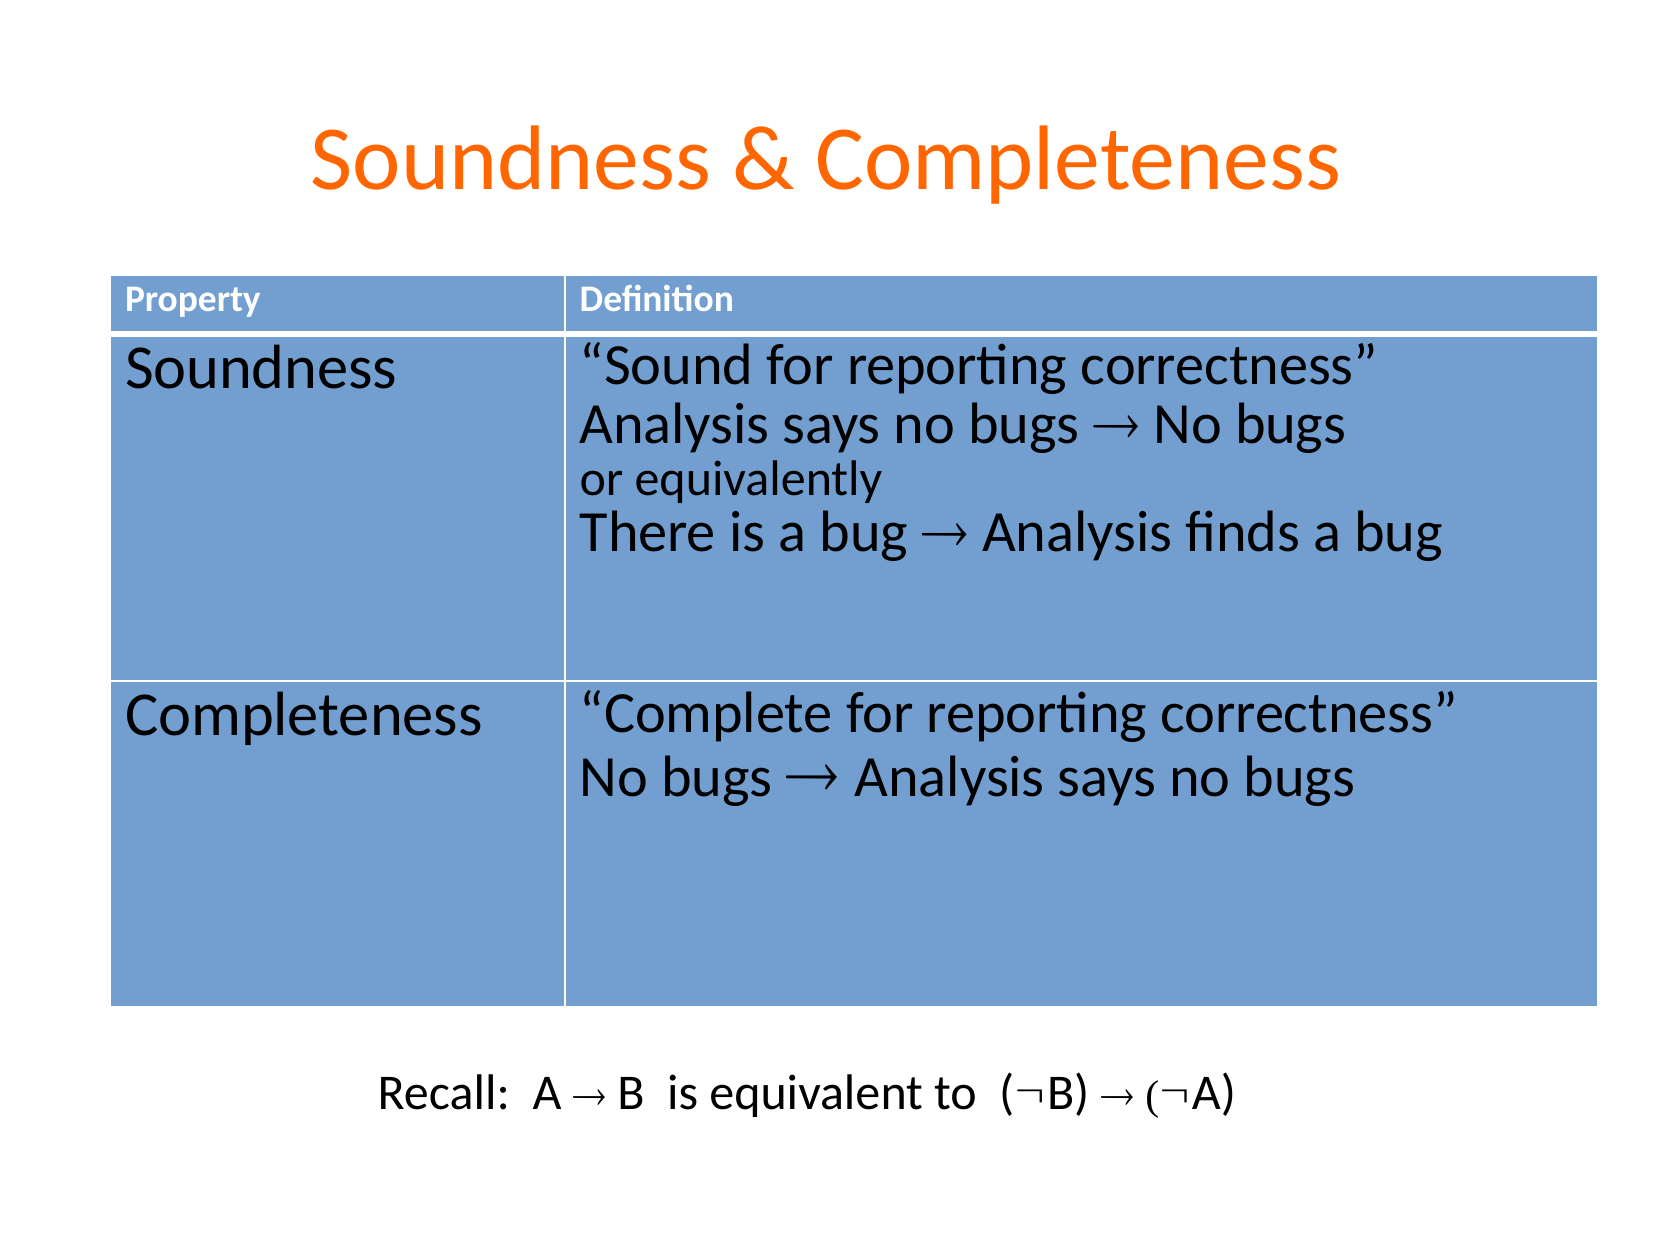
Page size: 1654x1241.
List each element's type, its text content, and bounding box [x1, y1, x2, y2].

text_box Recall: A  B is equivalent to (B)  (A) [362, 1052, 1262, 1128]
table_cell “Complete for reporting correctness” No bugs  Analysis says no bugs [566, 682, 1597, 1006]
table_header Definition [566, 276, 1597, 331]
table_cell Completeness [111, 682, 564, 1006]
table_cell “Sound for reporting correctness” Analysis says no bugs  No bugs or equivalently There is a bug  Analysis finds a bug [566, 337, 1597, 680]
table_header Property [111, 276, 564, 331]
title Soundness & Completeness [82, 49, 1571, 257]
table_cell Soundness [111, 337, 564, 680]
